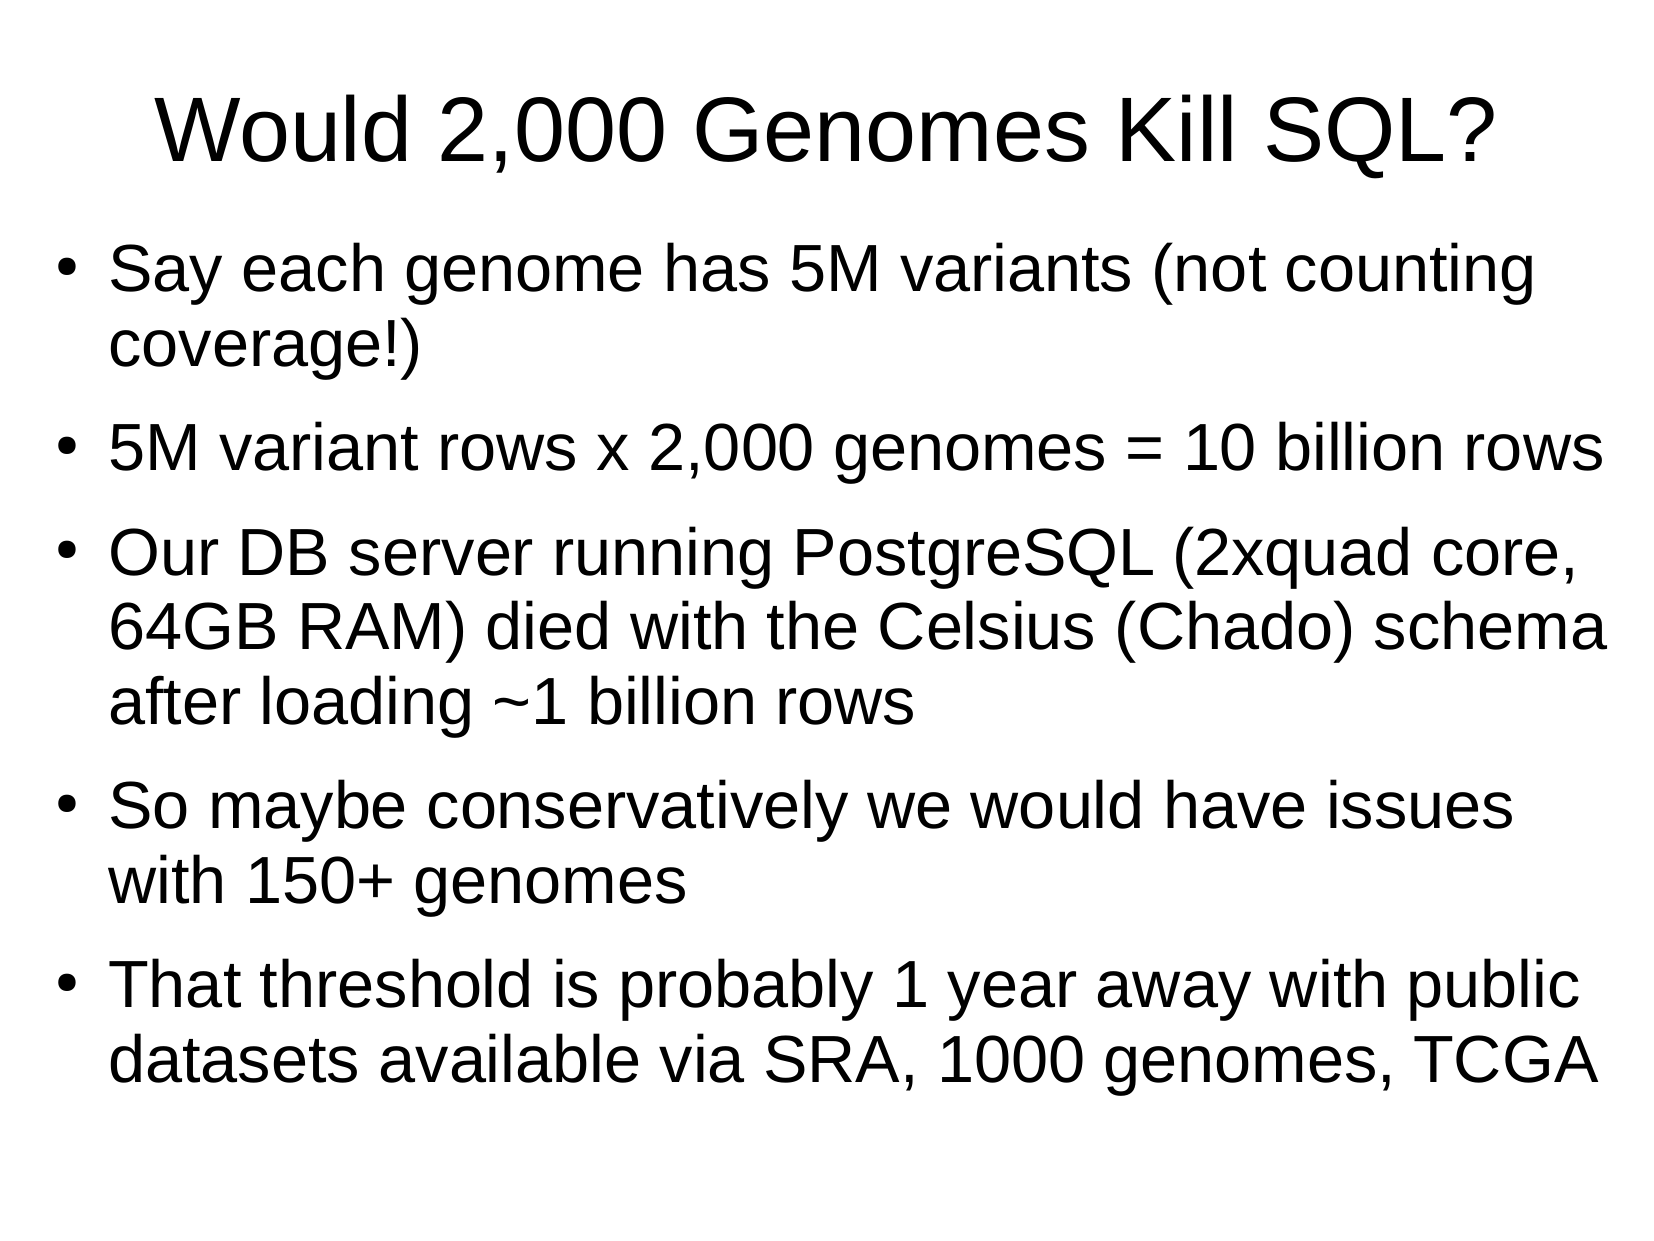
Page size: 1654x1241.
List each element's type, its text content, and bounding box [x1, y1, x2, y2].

title Would 2,000 Genomes Kill SQL? [82, 33, 1571, 226]
list Say each genome has 5M variants (not counting coverage!) 5M variant rows x 2,000 genomes = 10 billion rows Our DB server running PostgreSQL (2xquad core, 64GB RAM) died with the Celsius (Chado) schema after loading ~1 billion rows So maybe conservatively we would have issues with 150+ genomes That threshold is probably 1 year away with public datasets available via SRA, 1000 genomes, TCGA [37, 231, 1613, 1141]
